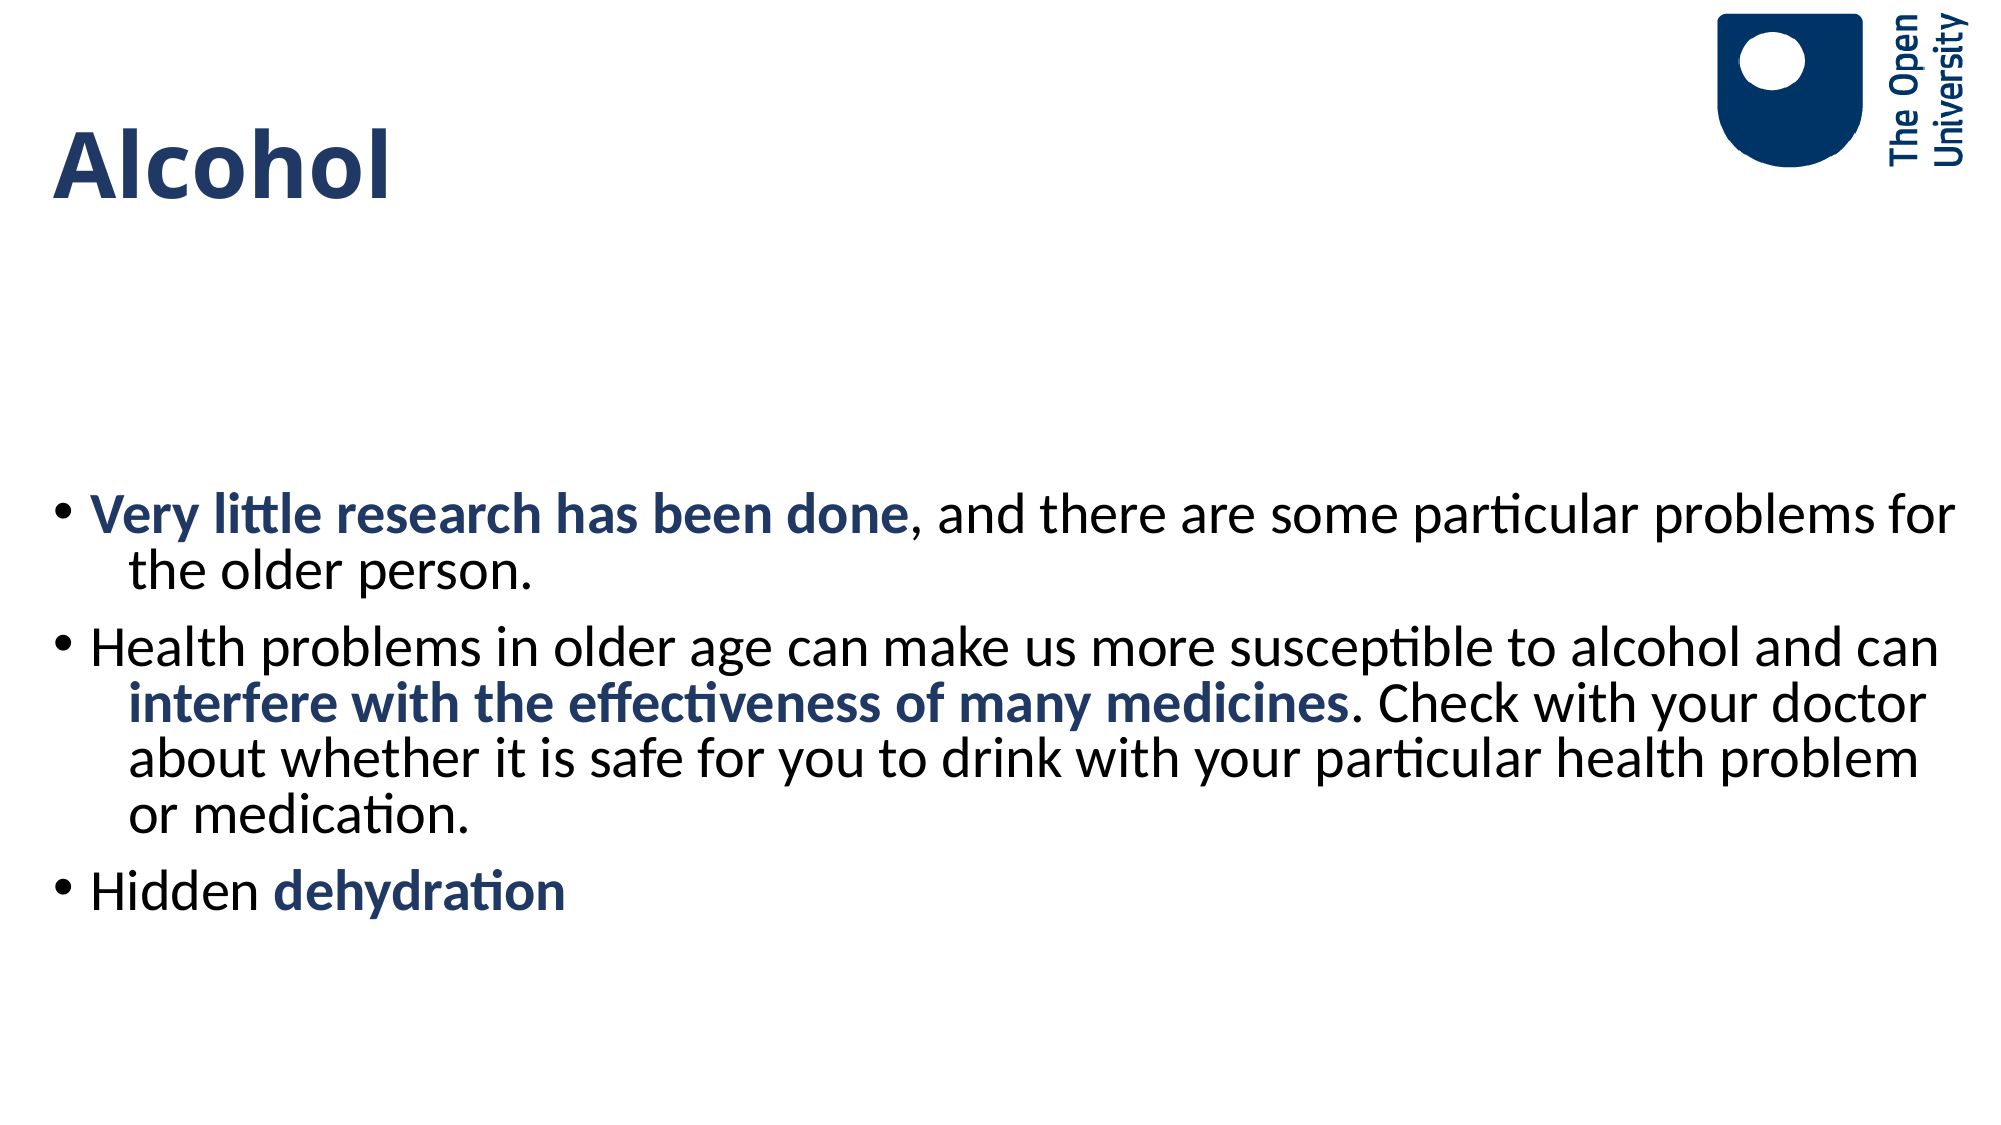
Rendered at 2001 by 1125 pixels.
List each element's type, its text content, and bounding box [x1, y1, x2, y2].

picture [1716, 10, 1971, 170]
title Alcohol [38, 60, 1764, 237]
list Very little research has been done, and there are some particular problems for the older person. Health problems in older age can make us more susceptible to alcohol and can interfere with the effectiveness of many medicines. Check with your doctor about whether it is safe for you to drink with your particular health problem or medication. Hidden dehydration [38, 237, 1975, 1094]
